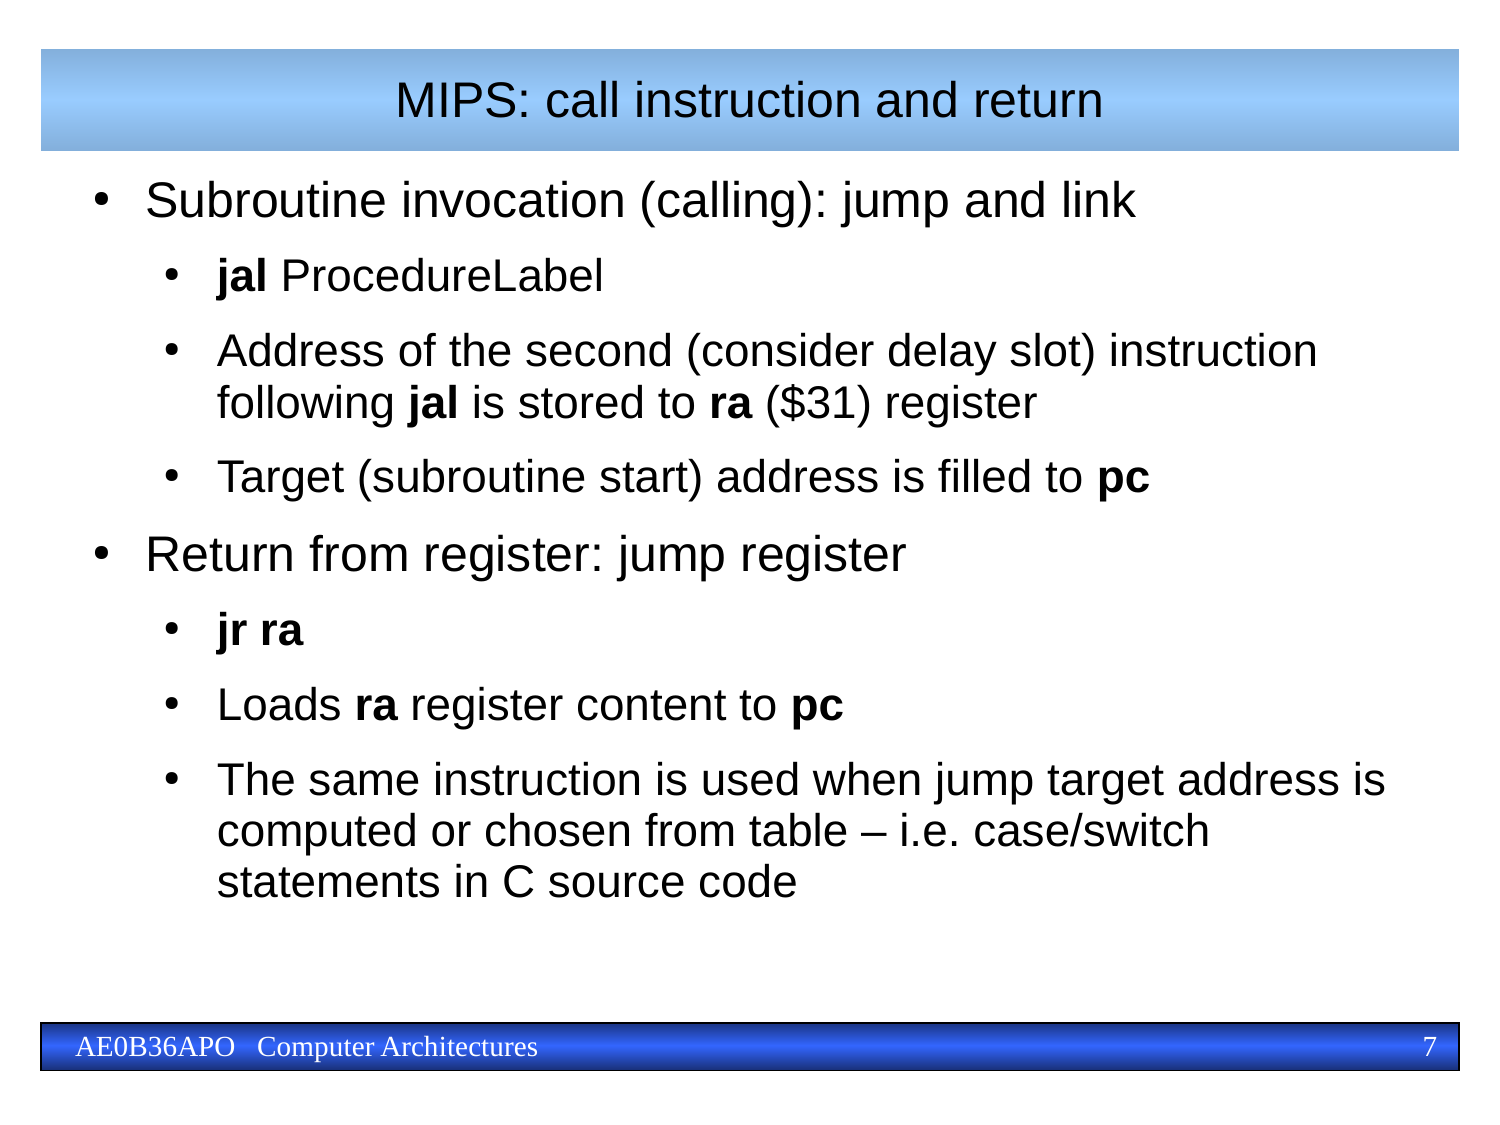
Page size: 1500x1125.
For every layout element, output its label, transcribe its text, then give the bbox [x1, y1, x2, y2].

title MIPS: call instruction and return [41, 49, 1459, 151]
list Subroutine invocation (calling): jump and link jal ProcedureLabel Address of the second (consider delay slot) instruction following jal is stored to ra ($31) register Target (subroutine start) address is filled to pc Return from register: jump register jr ra Loads ra register content to pc The same instruction is used when jump target address is computed or chosen from table – i.e. case/switch statements in C source code [75, 172, 1426, 1000]
